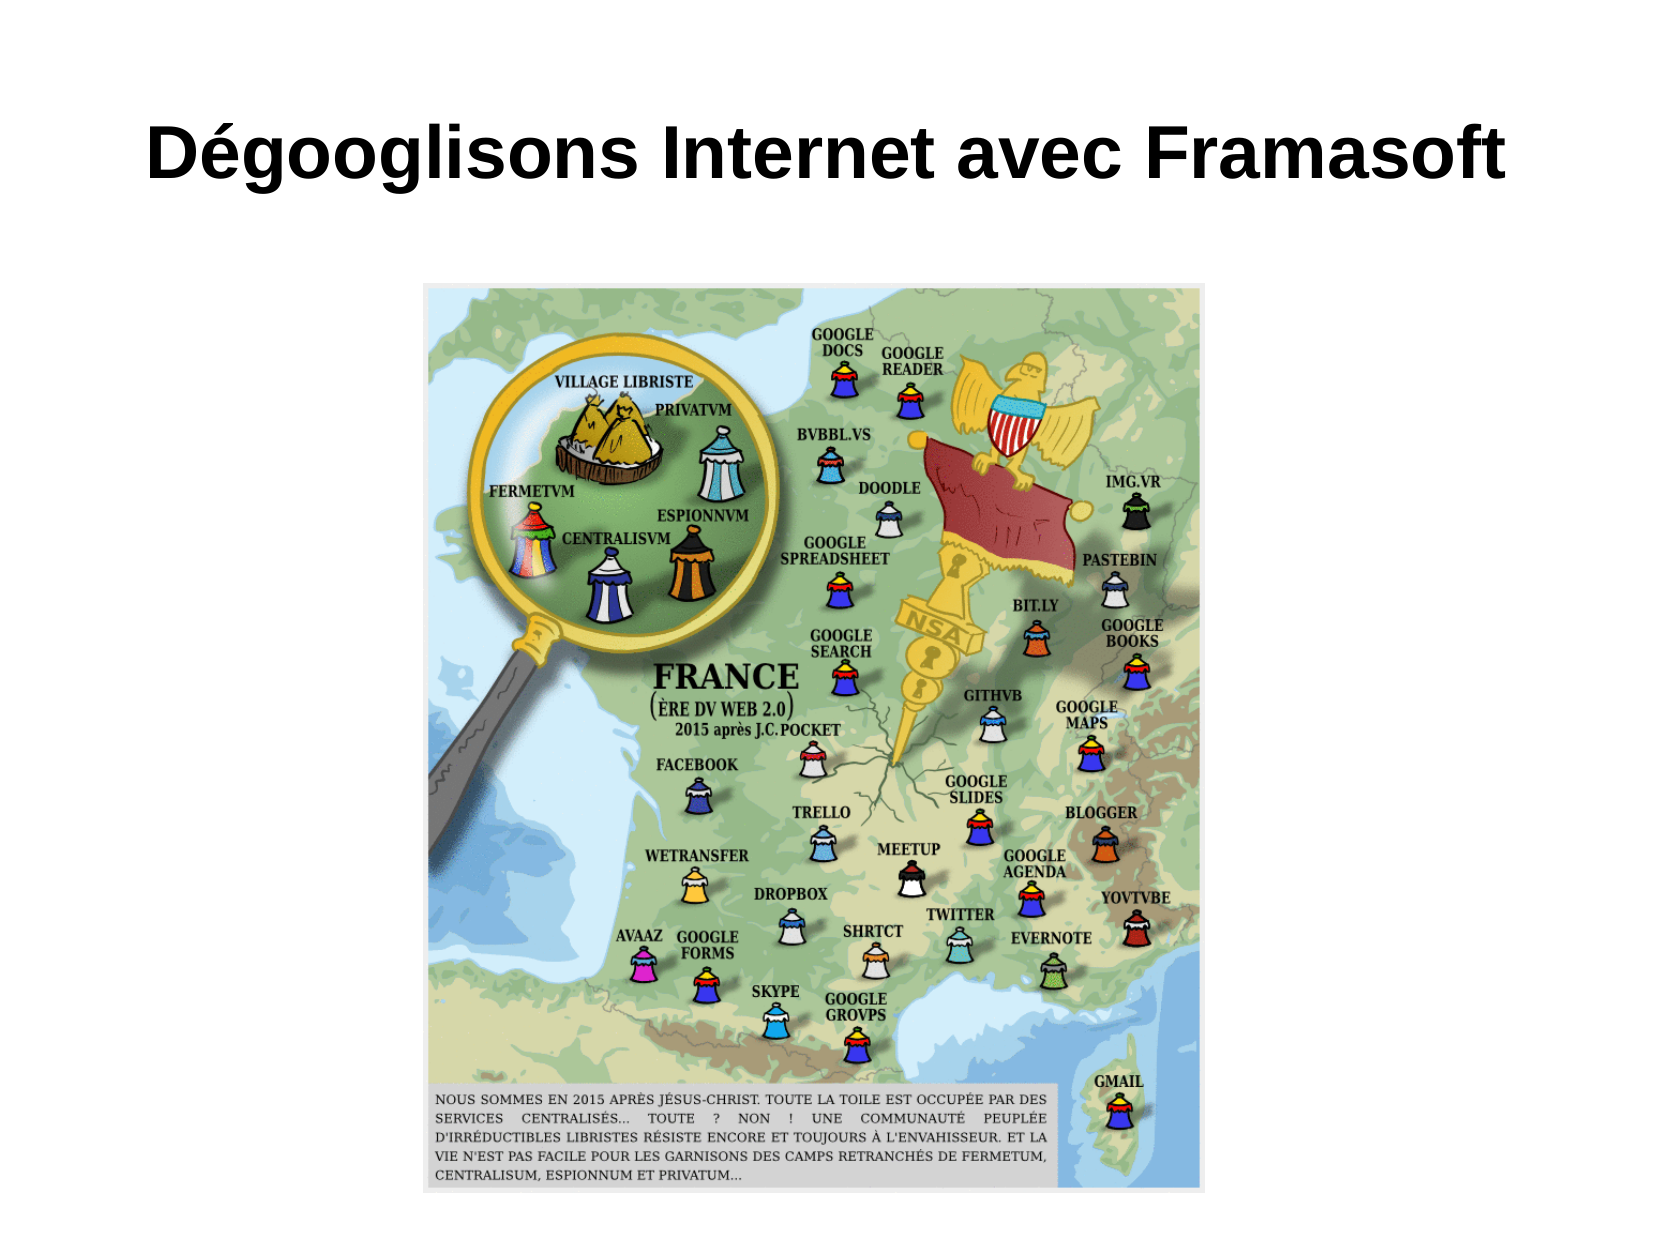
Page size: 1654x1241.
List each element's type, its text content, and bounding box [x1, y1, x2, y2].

picture [423, 283, 1205, 1193]
title Dégooglisons Internet avec Framasoft [82, 49, 1571, 257]
